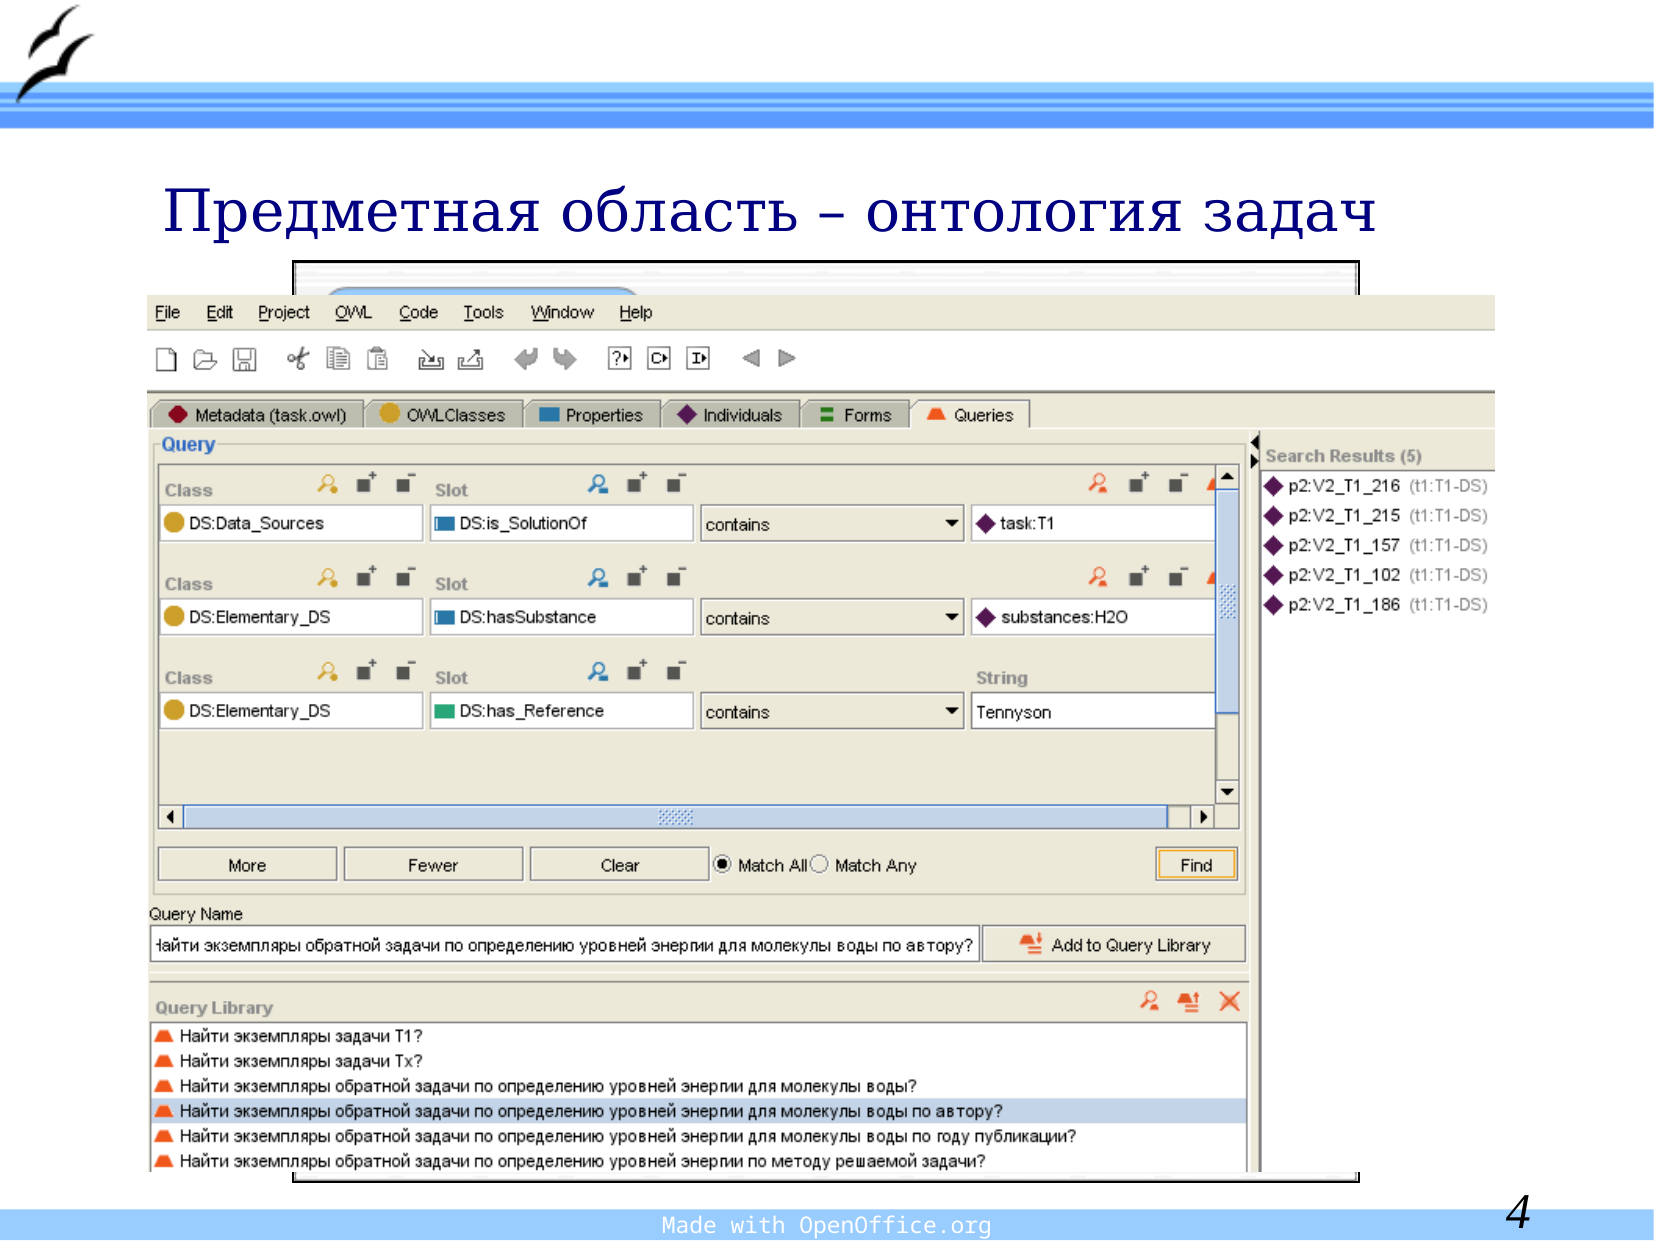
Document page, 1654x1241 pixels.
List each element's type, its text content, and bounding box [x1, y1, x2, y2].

picture [147, 262, 1495, 1182]
picture [0, 0, 1654, 133]
title Предметная область – онтология задач [64, 127, 1477, 296]
